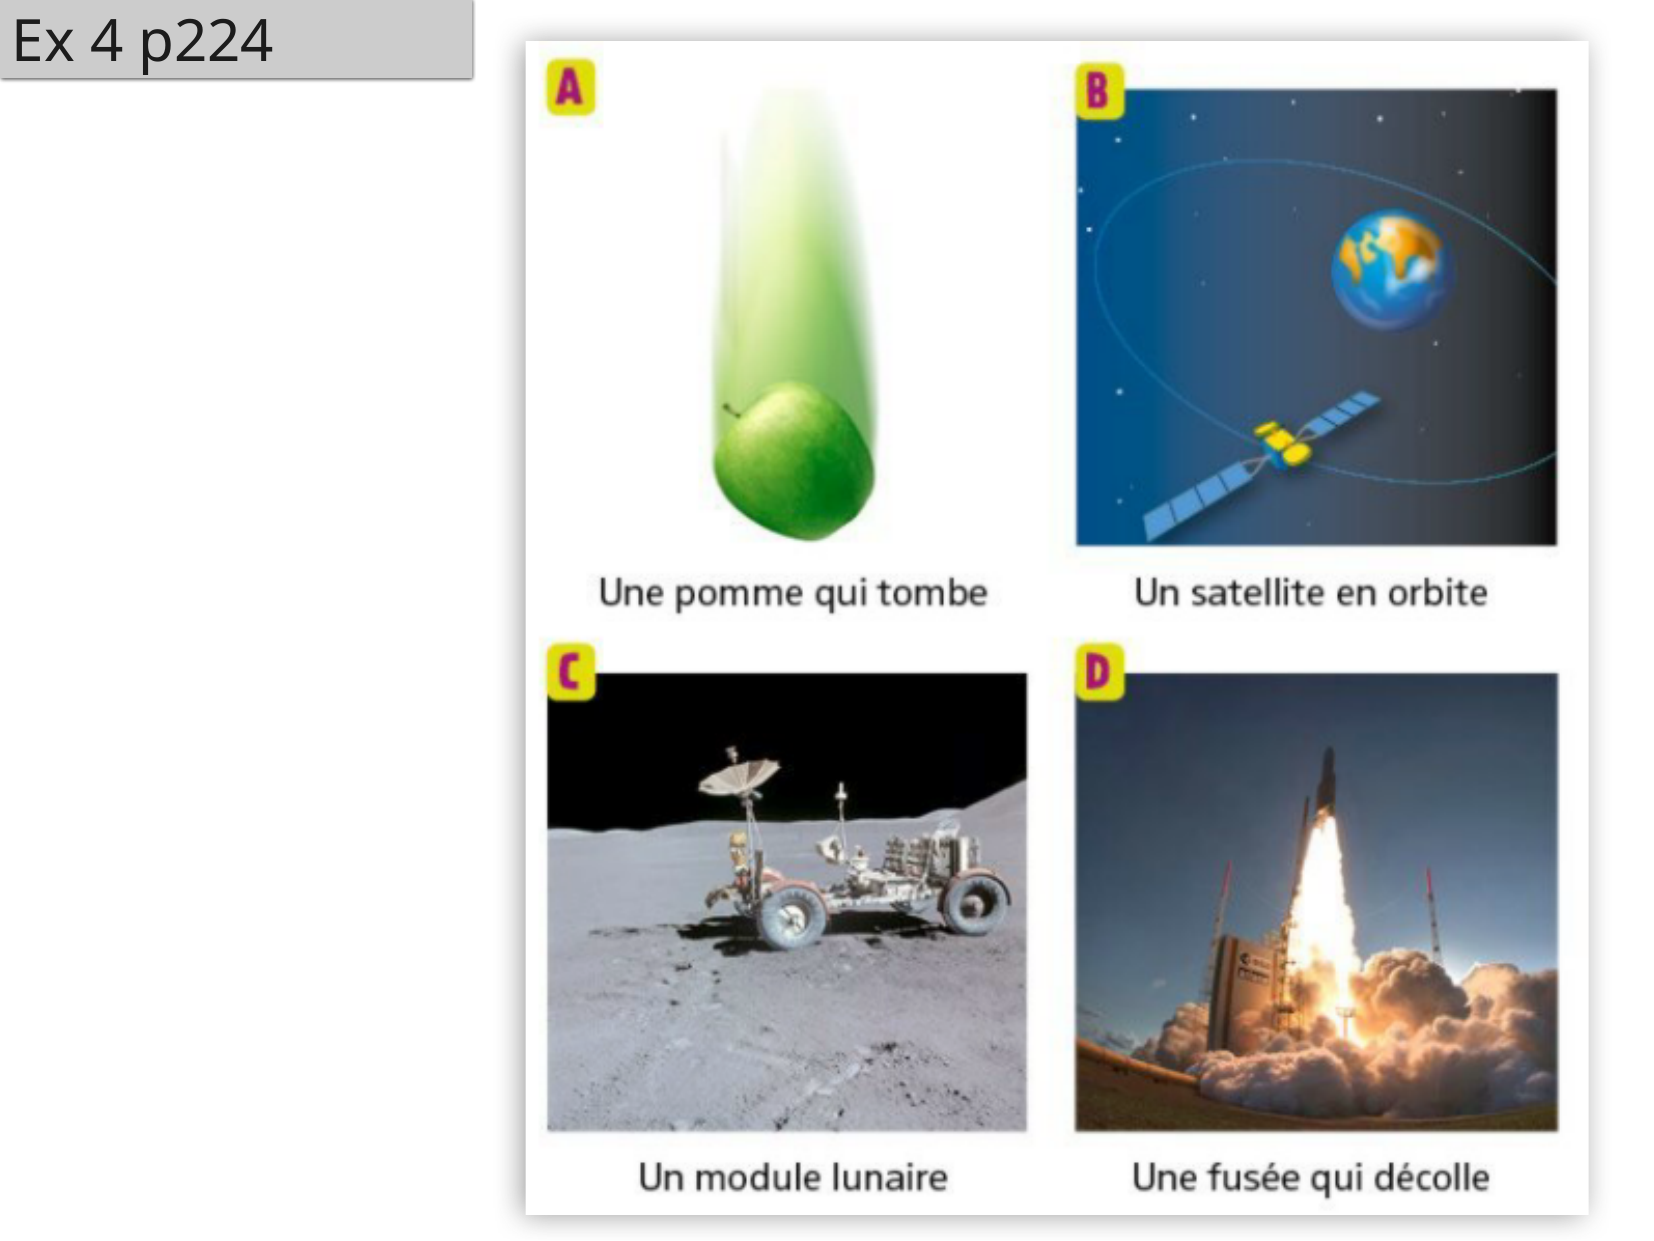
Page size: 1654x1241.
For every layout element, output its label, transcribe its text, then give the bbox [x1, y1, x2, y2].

picture [525, 41, 1589, 1215]
title Ex 4 p224 [0, 0, 473, 79]
